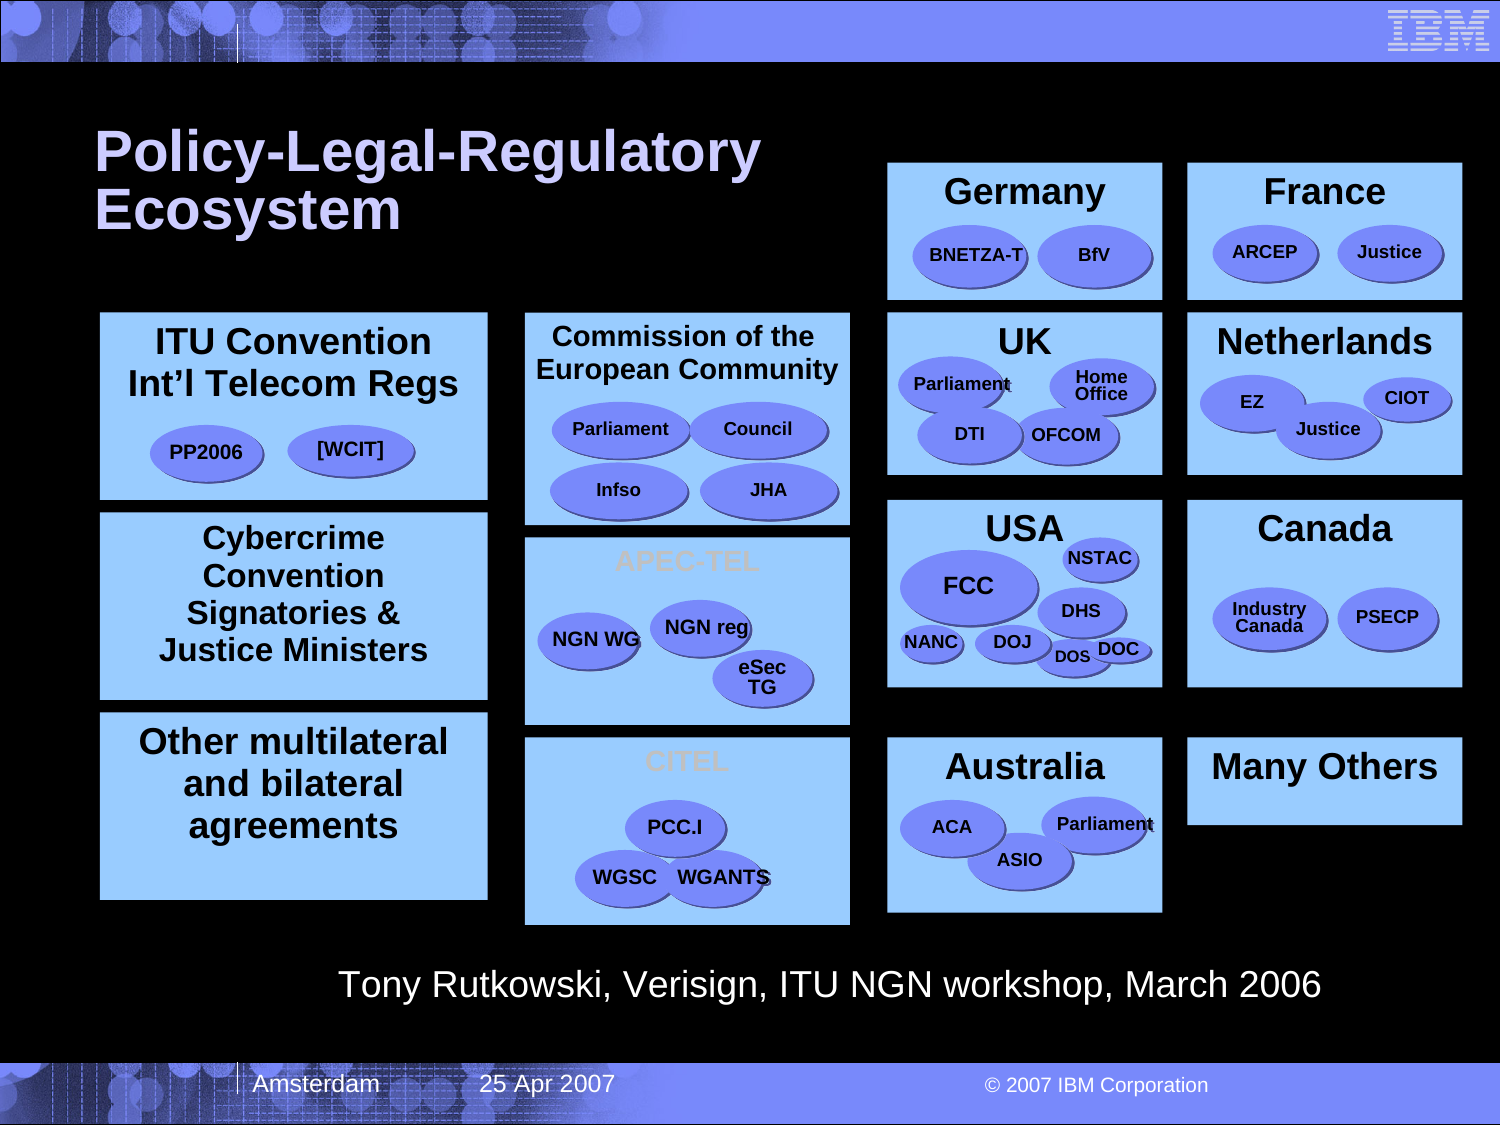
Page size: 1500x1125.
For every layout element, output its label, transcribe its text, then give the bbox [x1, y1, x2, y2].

text_box Germany [887, 162, 1163, 300]
text_box EZ [1200, 374, 1305, 432]
text_box WGANTS [662, 849, 763, 907]
text_box Council [689, 401, 827, 459]
text_box Commission of the European Community [524, 312, 850, 526]
text_box NANC [900, 624, 963, 663]
text_box PCC.I [624, 799, 726, 857]
text_box ASIO [967, 832, 1072, 890]
text_box DOJ [975, 624, 1051, 663]
text_box ACA [900, 799, 1005, 857]
title Policy-Legal-Regulatory Ecosystem [79, 116, 826, 276]
text_box Tony Rutkowski, Verisign, ITU NGN workshop, March 2006 [323, 955, 1338, 1014]
text_box USA [887, 499, 1163, 688]
text_box DOC [1087, 637, 1151, 663]
text_box Australia [887, 737, 1163, 913]
text_box UK [887, 312, 1163, 475]
text_box eSec TG [712, 649, 813, 707]
text_box DTI [917, 406, 1022, 464]
text_box [WCIT] [287, 424, 414, 477]
text_box Industry Canada [1212, 587, 1327, 651]
text_box JHA [699, 462, 838, 520]
text_box APEC-TEL [524, 537, 850, 725]
text_box Justice [1276, 401, 1381, 459]
text_box Home Office [1049, 358, 1154, 416]
text_box NGN reg [649, 599, 751, 657]
text_box ITU Convention Int’l Telecom Regs [99, 312, 488, 500]
text_box Other multilateral and bilateral agreements [99, 712, 488, 900]
text_box BNETZA-T [912, 224, 1027, 288]
text_box PSECP [1337, 587, 1438, 651]
text_box PP2006 [149, 424, 263, 482]
picture [0, 1063, 1500, 1124]
text_box Parliament [1041, 796, 1146, 854]
text_box DOS [1035, 638, 1110, 677]
text_box NGN WG [537, 612, 638, 670]
text_box France [1187, 162, 1463, 300]
text_box WGSC [574, 849, 669, 907]
text_box CIOT [1363, 377, 1451, 422]
text_box Cybercrime Convention Signatories & Justice Ministers [99, 512, 488, 700]
text_box Netherlands [1187, 312, 1463, 475]
text_box Canada [1187, 499, 1463, 688]
text_box ARCEP [1212, 224, 1317, 282]
picture [1, 1, 1500, 62]
text_box FCC [900, 549, 1038, 626]
text_box Parliament [551, 401, 689, 459]
text_box Justice [1337, 224, 1442, 282]
text_box DHS [1037, 587, 1126, 638]
text_box BfV [1037, 224, 1152, 288]
text_box OFCOM [1017, 407, 1119, 465]
text_box Infso [549, 462, 688, 520]
text_box Many Others [1187, 737, 1463, 826]
text_box NSTAC [1062, 537, 1138, 582]
text_box CITEL [524, 737, 850, 925]
text_box Parliament [898, 356, 1003, 413]
